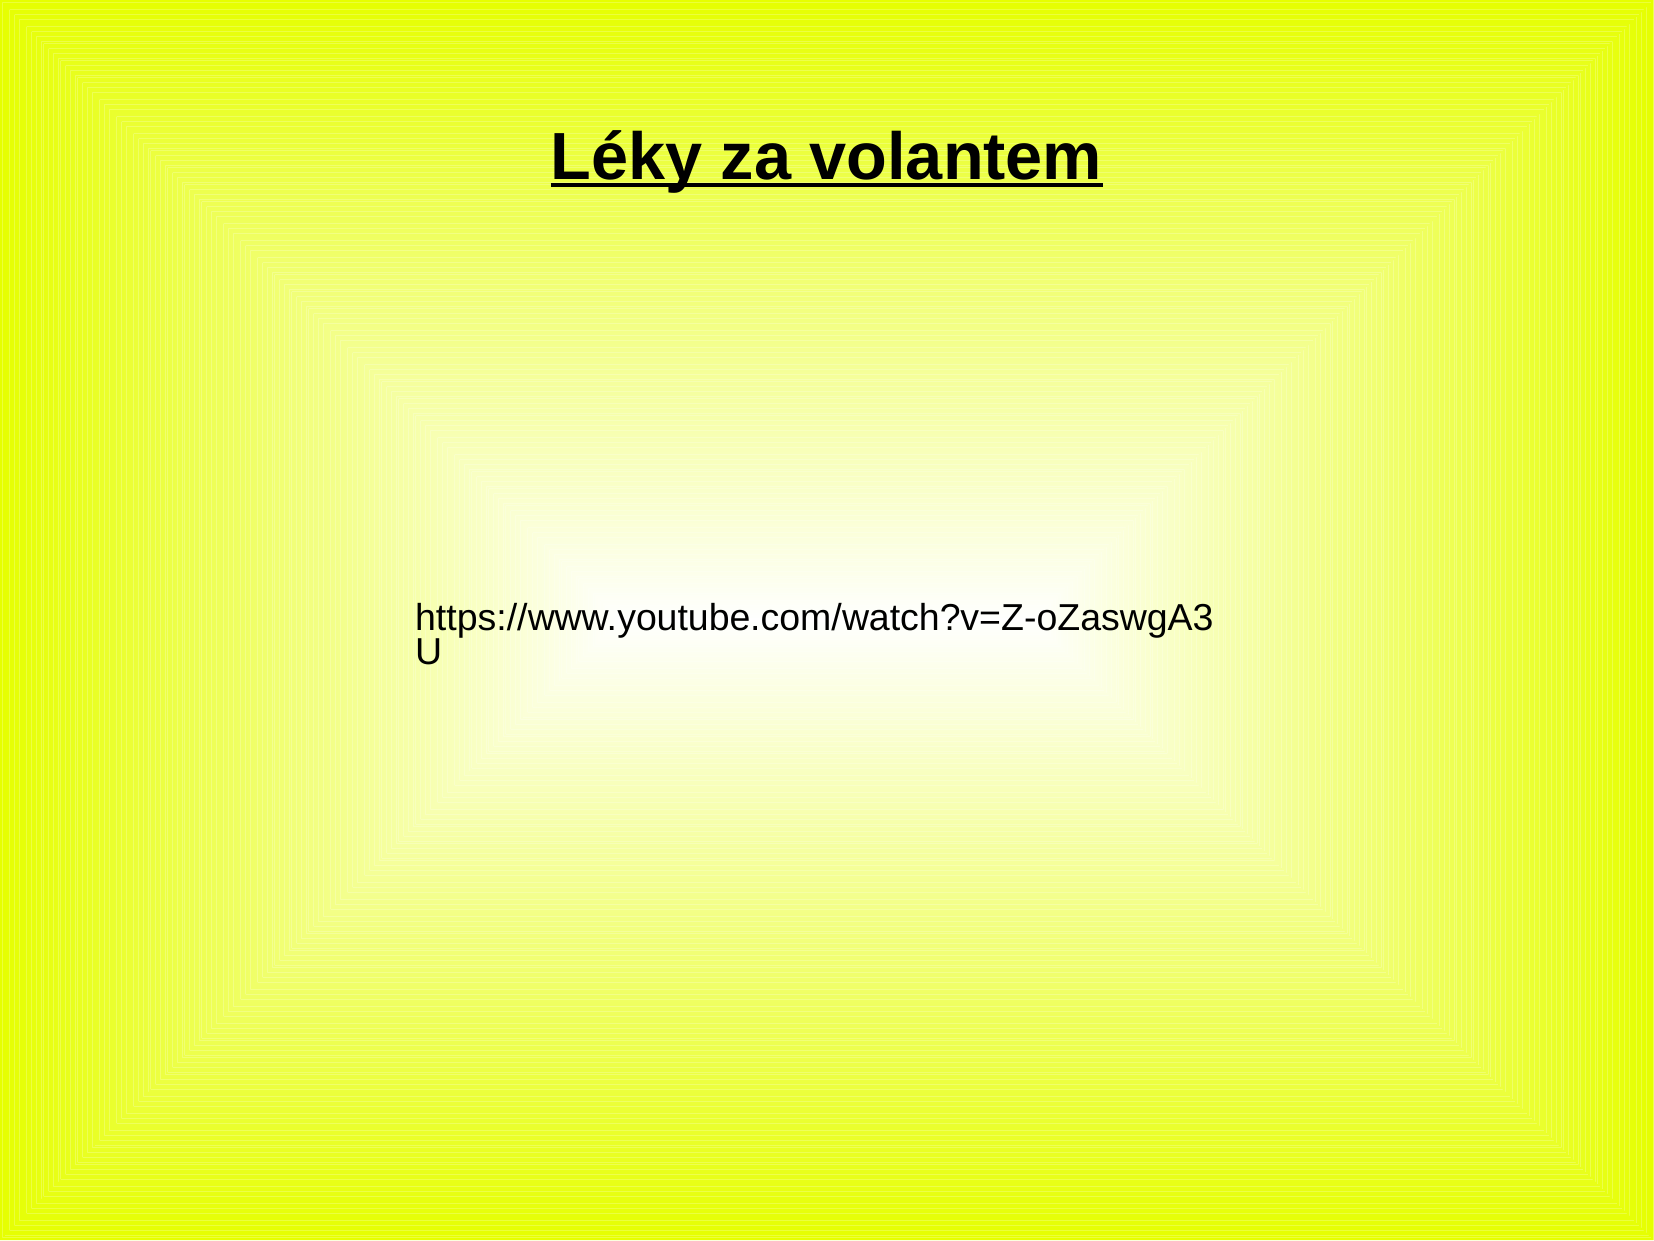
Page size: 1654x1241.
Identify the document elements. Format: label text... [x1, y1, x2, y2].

title Léky za volantem [82, 49, 1571, 257]
text_box https://www.youtube.com/watch?v=Z-oZaswgA3U [400, 589, 1252, 688]
